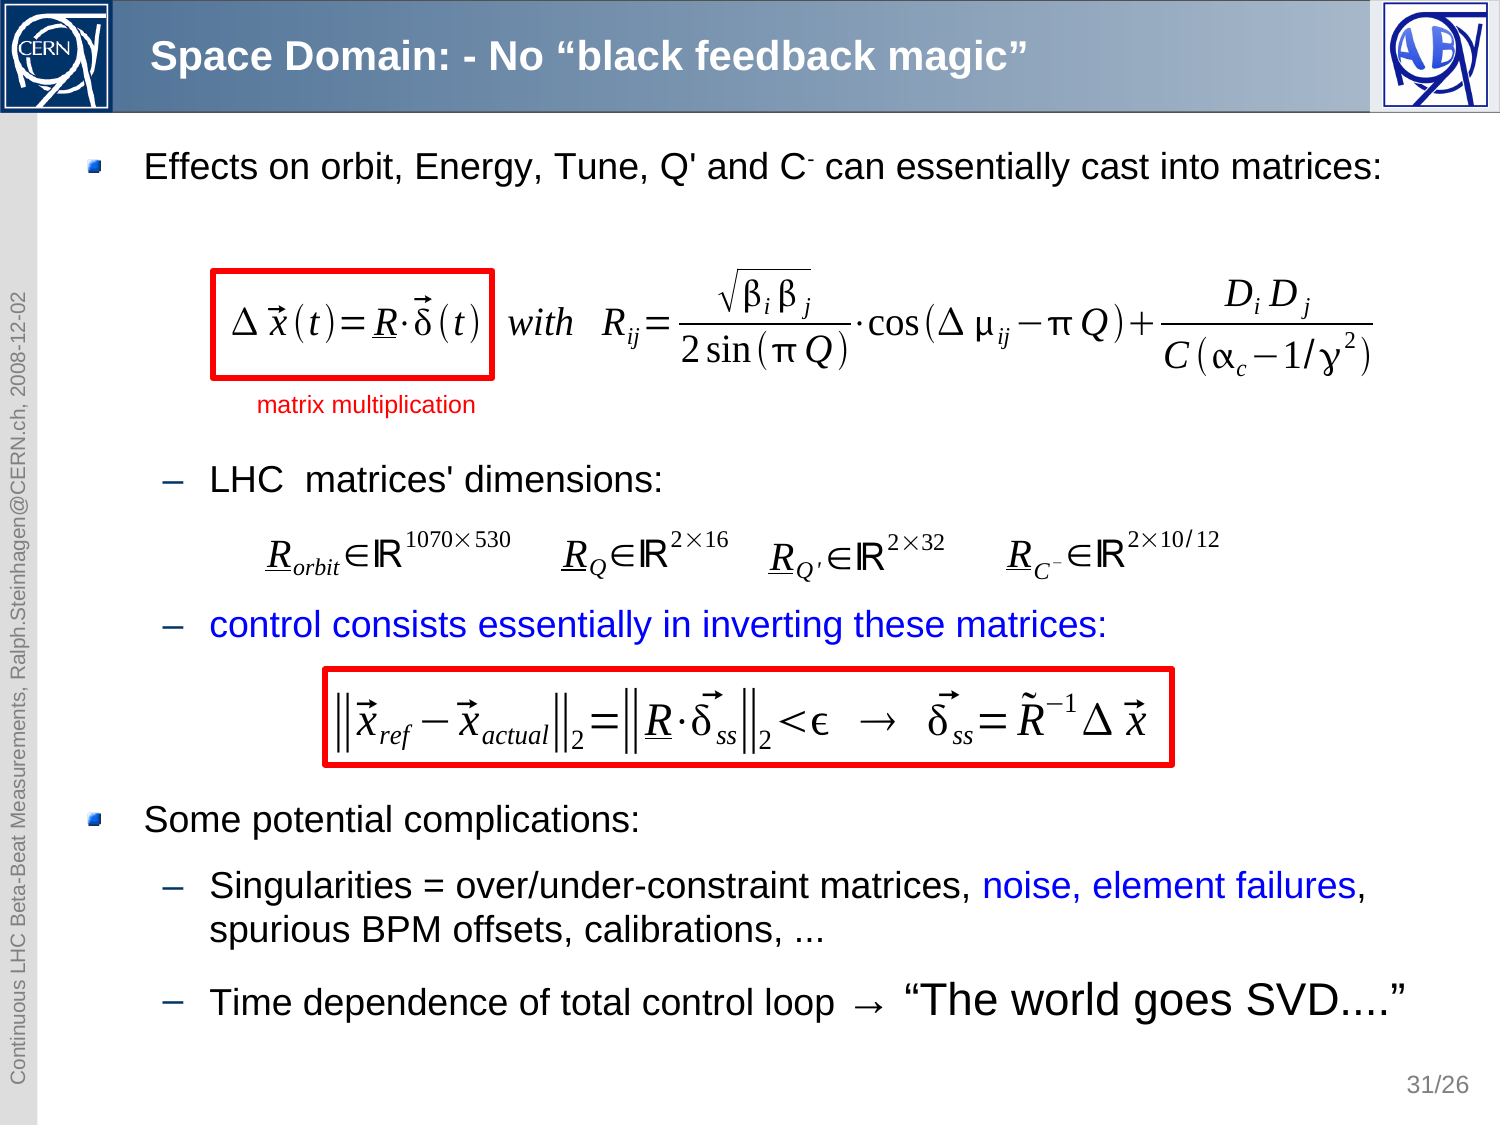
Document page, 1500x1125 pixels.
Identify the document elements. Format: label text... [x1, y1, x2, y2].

text_box matrix multiplication [242, 383, 492, 426]
title Space Domain: - No “black feedback magic” [150, 0, 1201, 113]
picture [0, 0, 113, 113]
chart [993, 525, 1229, 585]
picture [1382, 1, 1489, 108]
chart [253, 525, 520, 582]
chart [549, 525, 737, 582]
chart [755, 528, 955, 585]
chart [221, 266, 1384, 383]
list Effects on orbit, Energy, Tune, Q' and C- can essentially cast into matrices: LHC matrices' dimensions: control consists essentially in inverting these matrices: Some potential complications: Singularities = over/under-constraint matrices, noise, element failures, spurious BPM offsets, calibrations, ... Time dependence of total control loop → “The world goes SVD....” [87, 143, 1438, 1036]
chart [328, 684, 1157, 756]
